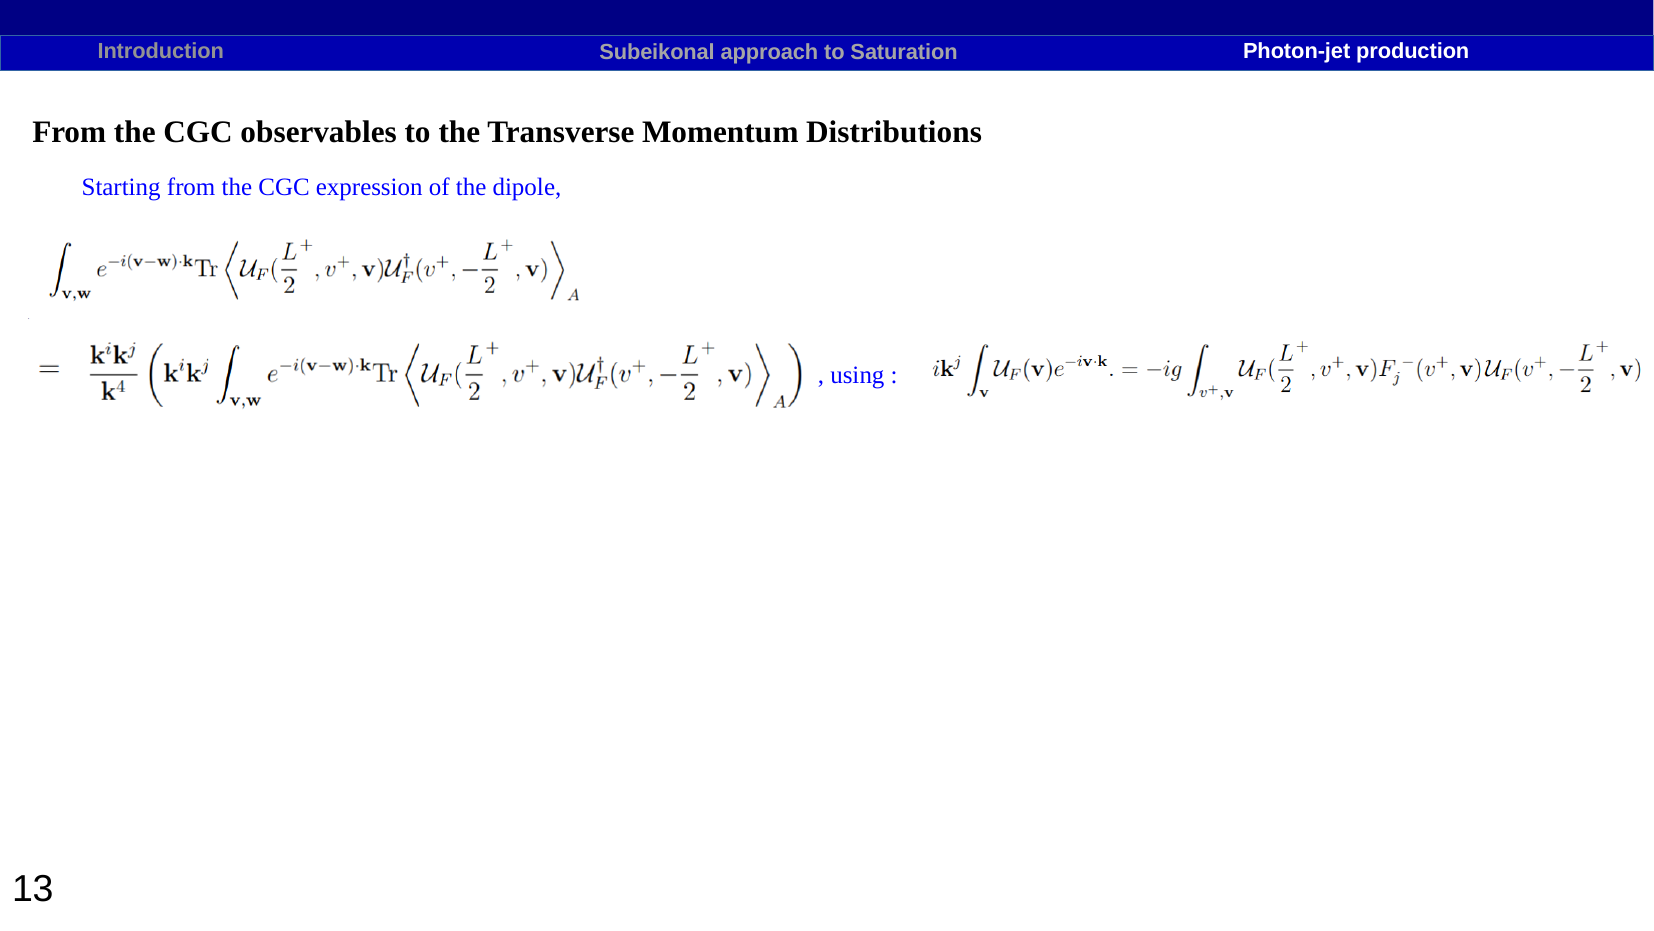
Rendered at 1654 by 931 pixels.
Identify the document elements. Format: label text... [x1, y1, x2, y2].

text_box , using : [803, 354, 934, 420]
text_box [0, 0, 1654, 71]
text_box Starting from the CGC expression of the dipole, [66, 165, 626, 231]
text_box Subeikonal approach to Saturation [584, 32, 1199, 80]
text_box <numéro> [0, 860, 626, 931]
picture [921, 328, 1642, 407]
text_box Photon-jet production [1228, 31, 1524, 71]
text_box Introduction [82, 31, 697, 71]
text_box From the CGC observables to the Transverse Momentum Distributions [0, 107, 1229, 154]
picture [70, 325, 808, 414]
picture [47, 224, 579, 306]
picture [27, 318, 64, 418]
